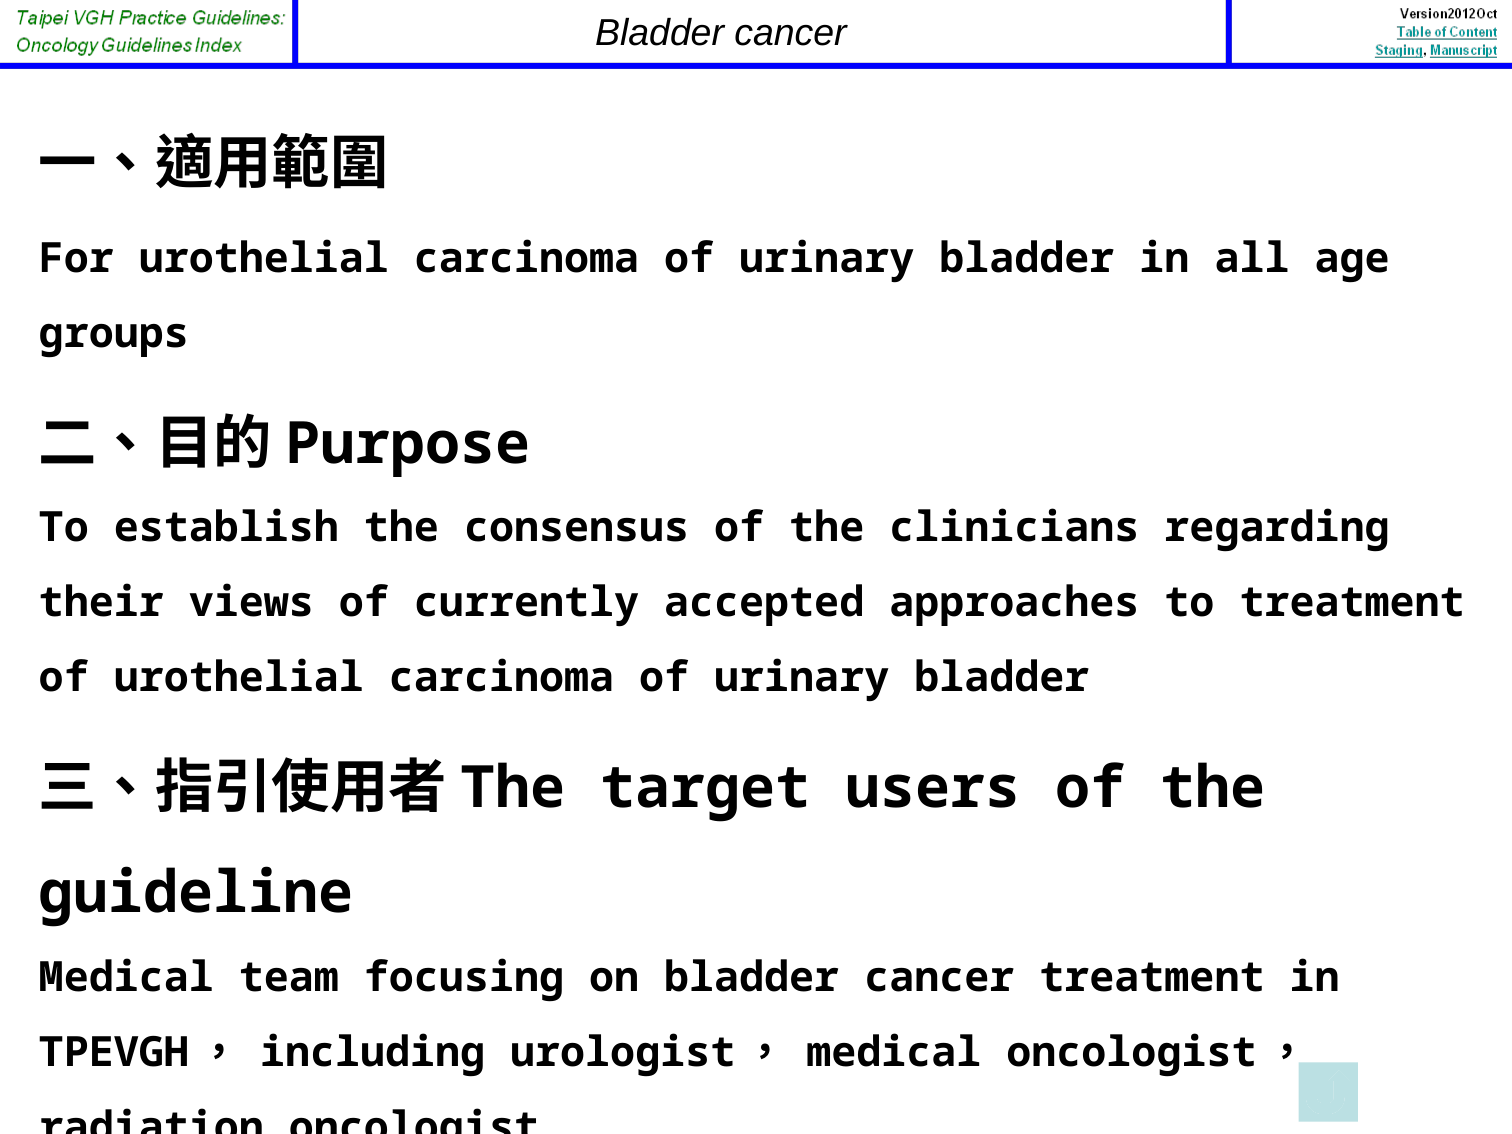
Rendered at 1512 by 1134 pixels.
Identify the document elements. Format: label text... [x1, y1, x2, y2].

subtitle 一、適用範圍 For urothelial carcinoma of urinary bladder in all age groups 二、目的Purpose To establish the consensus of the clinicians regarding their views of currently accepted approaches to treatment of urothelial carcinoma of urinary bladder 三、指引使用者The target users of the guideline Medical team focusing on bladder cancer treatment in TPEVGH， including urologist， medical oncologist， radiation oncologist. [23, 82, 1489, 934]
text_box Bladder cancer [580, 0, 944, 59]
